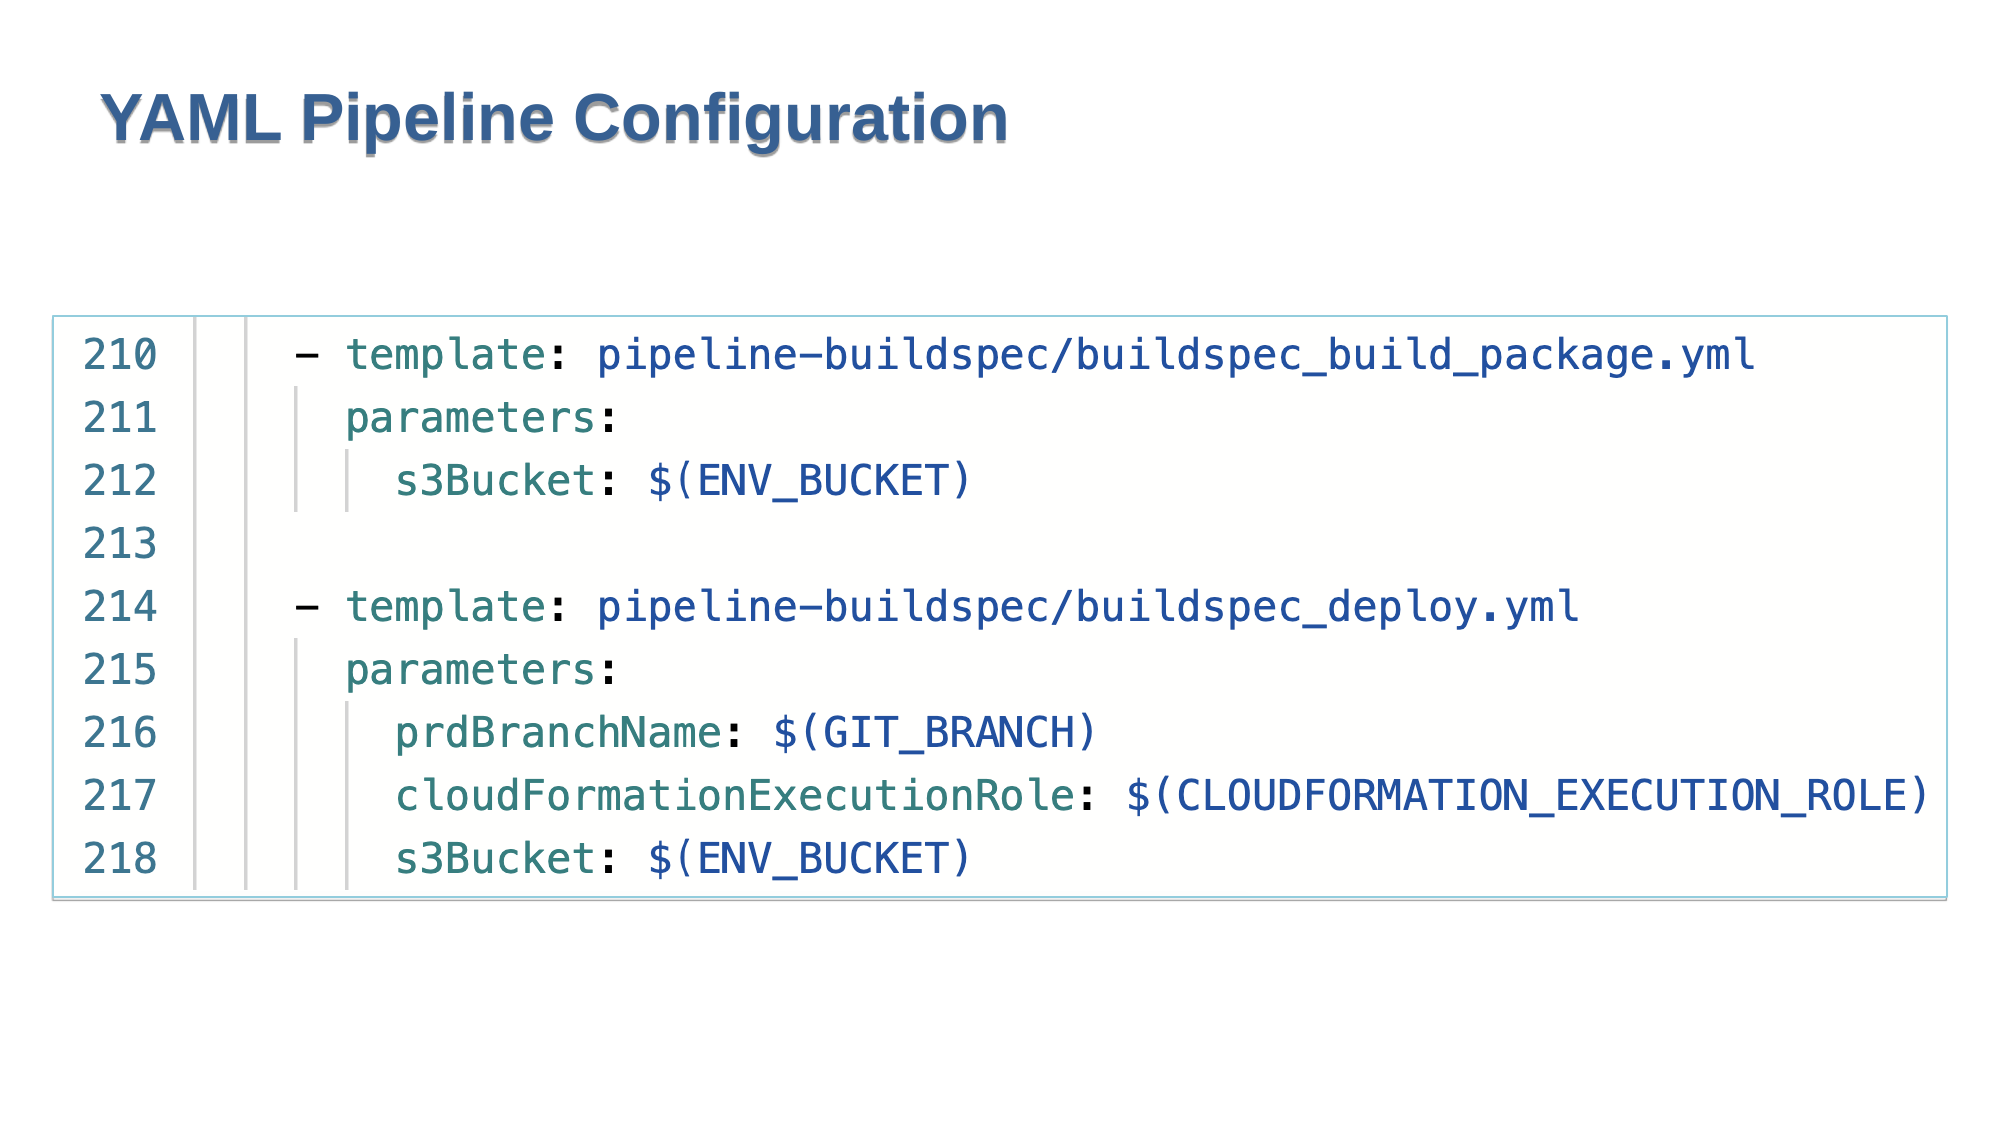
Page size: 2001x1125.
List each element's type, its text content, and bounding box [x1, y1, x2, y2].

picture [53, 316, 1947, 897]
title YAML Pipeline Configuration [99, 36, 1725, 202]
